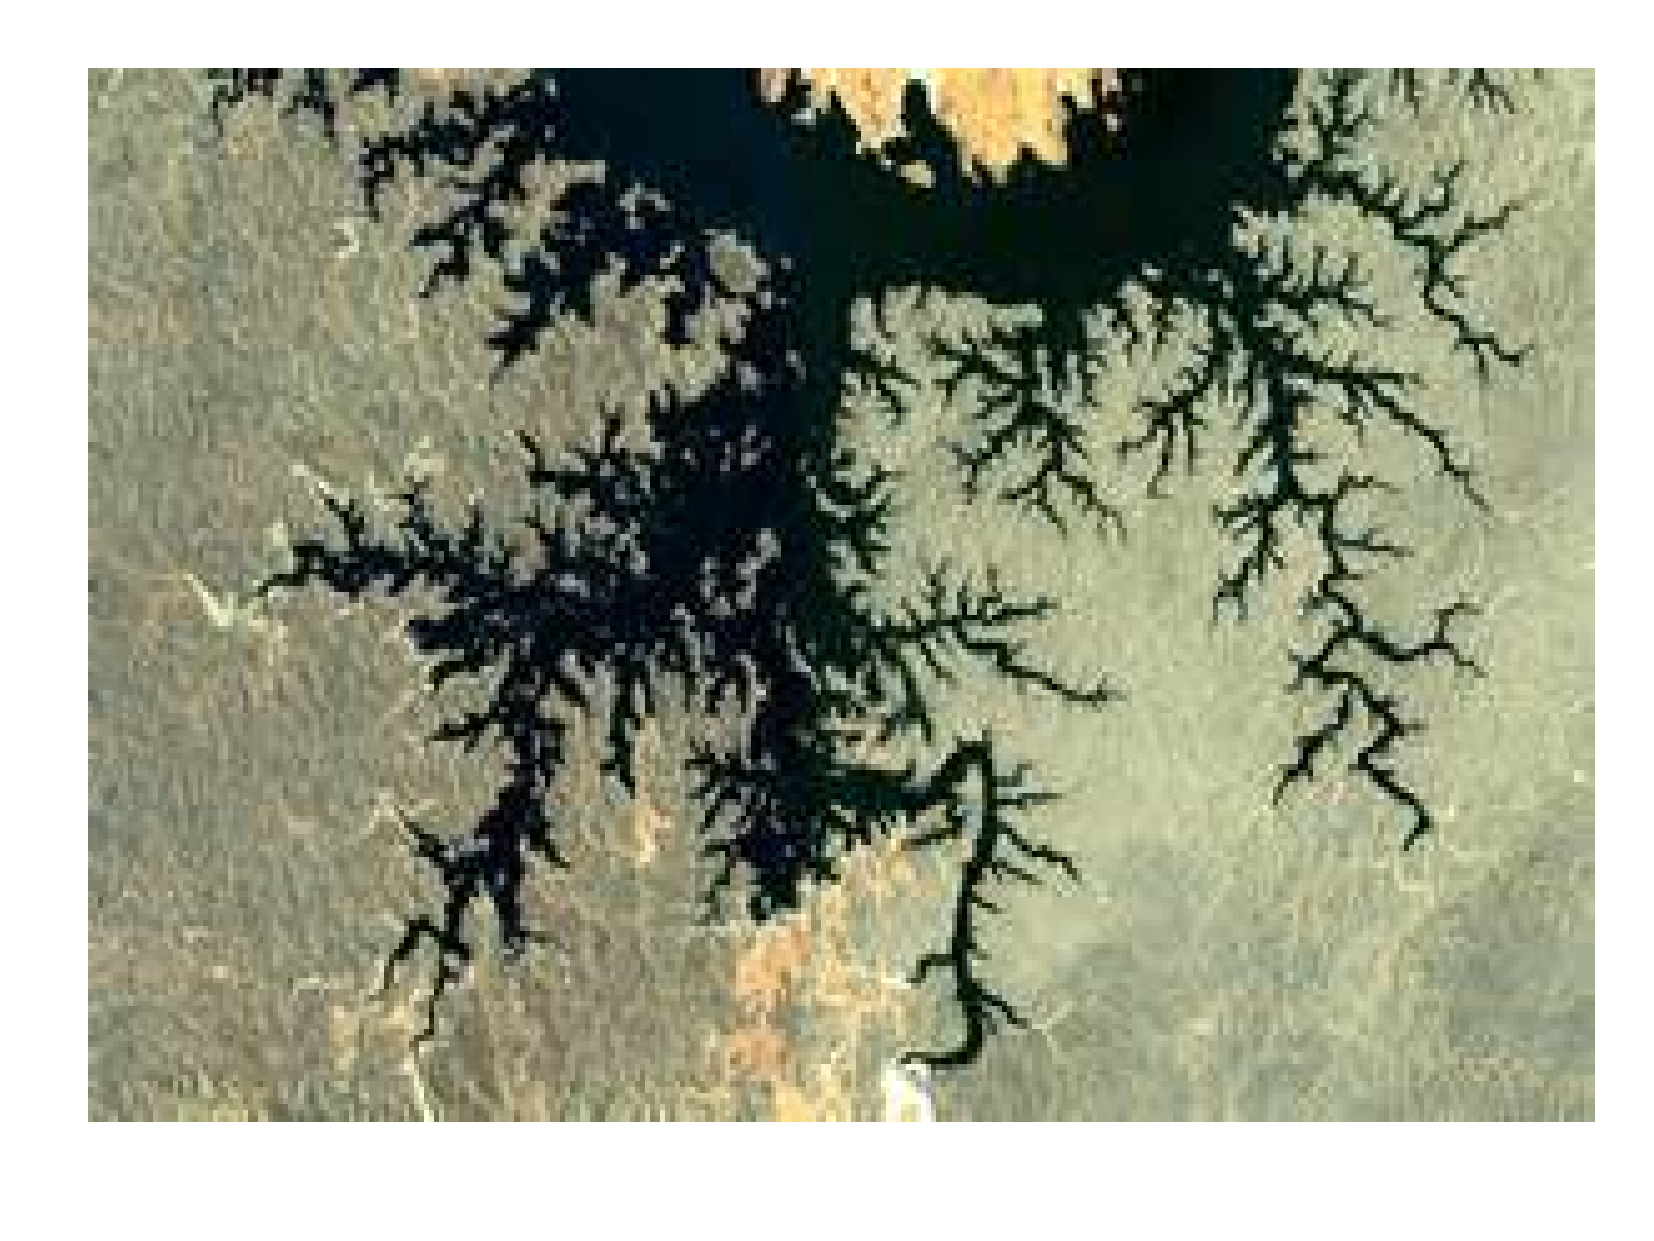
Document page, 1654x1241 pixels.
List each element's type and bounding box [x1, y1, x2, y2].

picture [88, 68, 1595, 1123]
